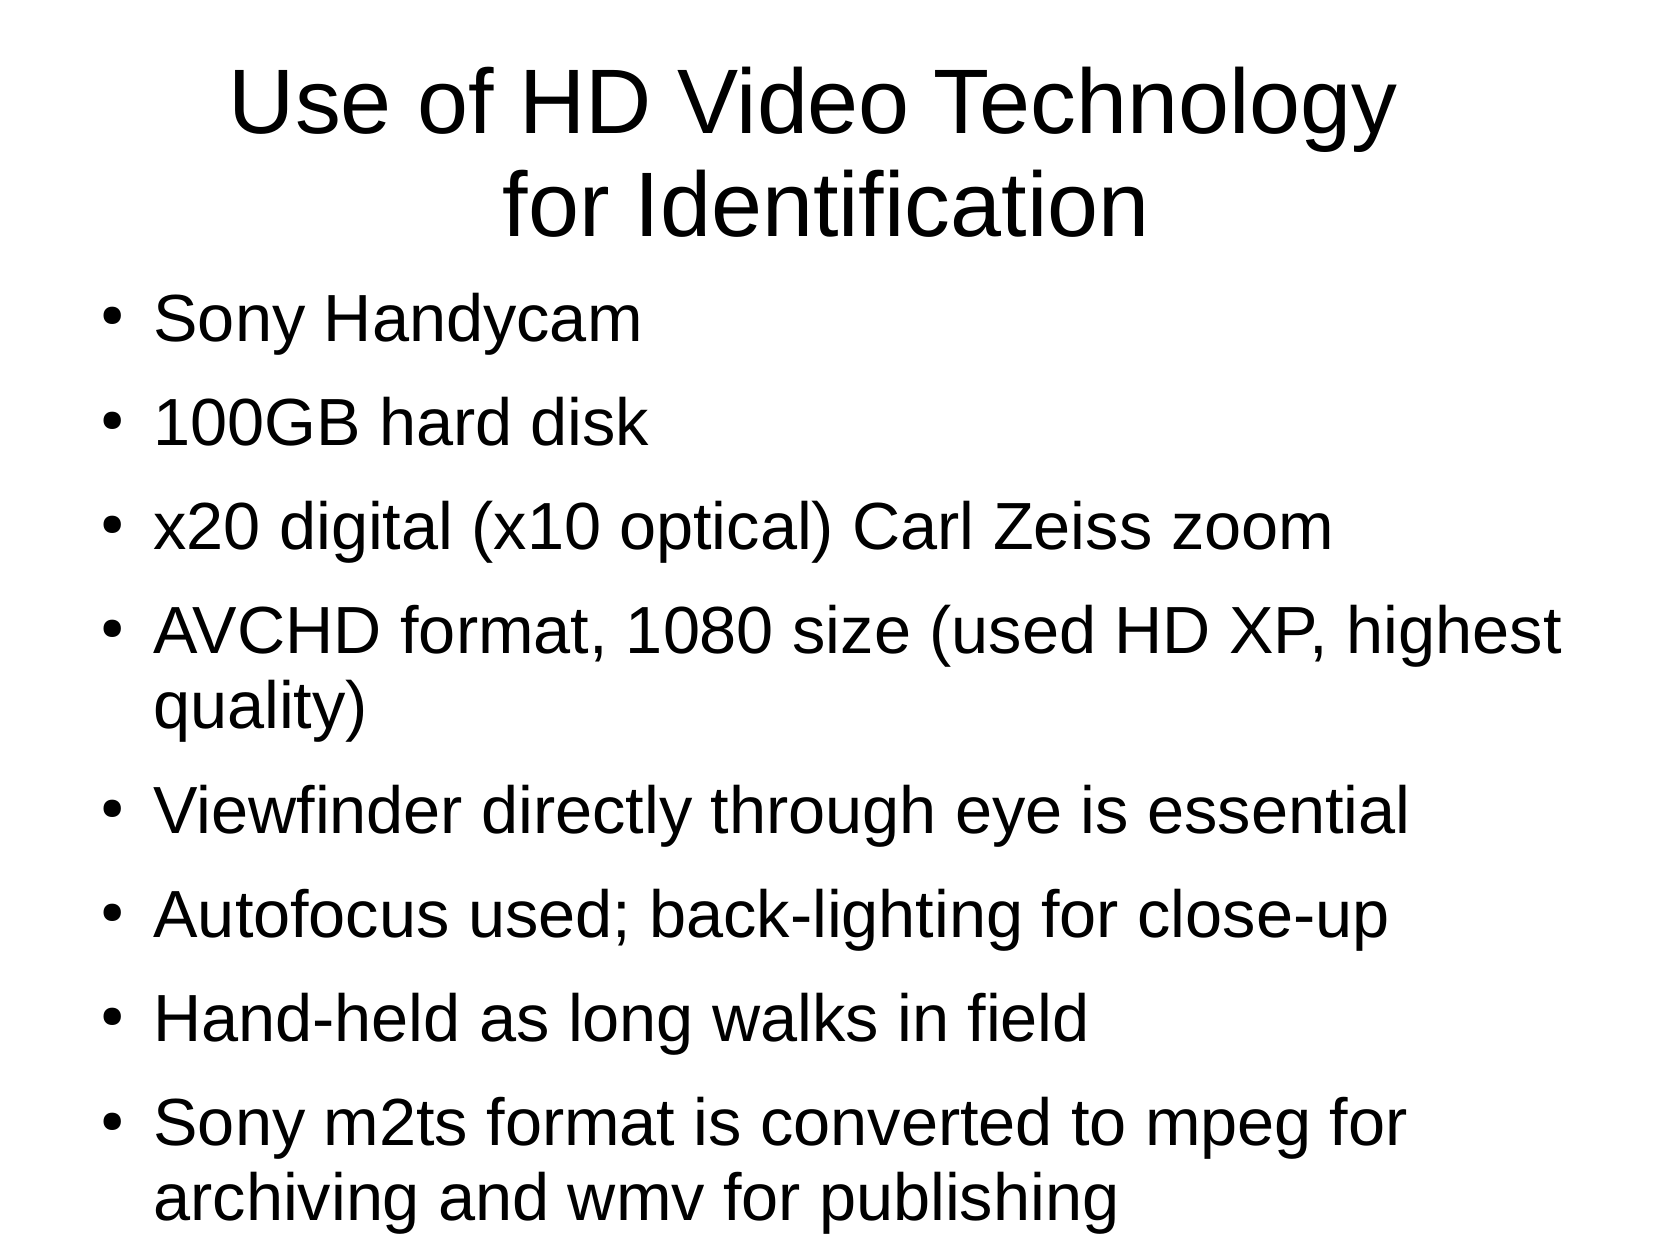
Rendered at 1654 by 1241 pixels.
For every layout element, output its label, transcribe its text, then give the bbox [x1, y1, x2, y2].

title Use of HD Video Technology for Identification [82, 49, 1571, 257]
list Sony Handycam 100GB hard disk x20 digital (x10 optical) Carl Zeiss zoom AVCHD format, 1080 size (used HD XP, highest quality) Viewfinder directly through eye is essential Autofocus used; back-lighting for close-up Hand-held as long walks in field Sony m2ts format is converted to mpeg for archiving and wmv for publishing [82, 280, 1571, 1236]
